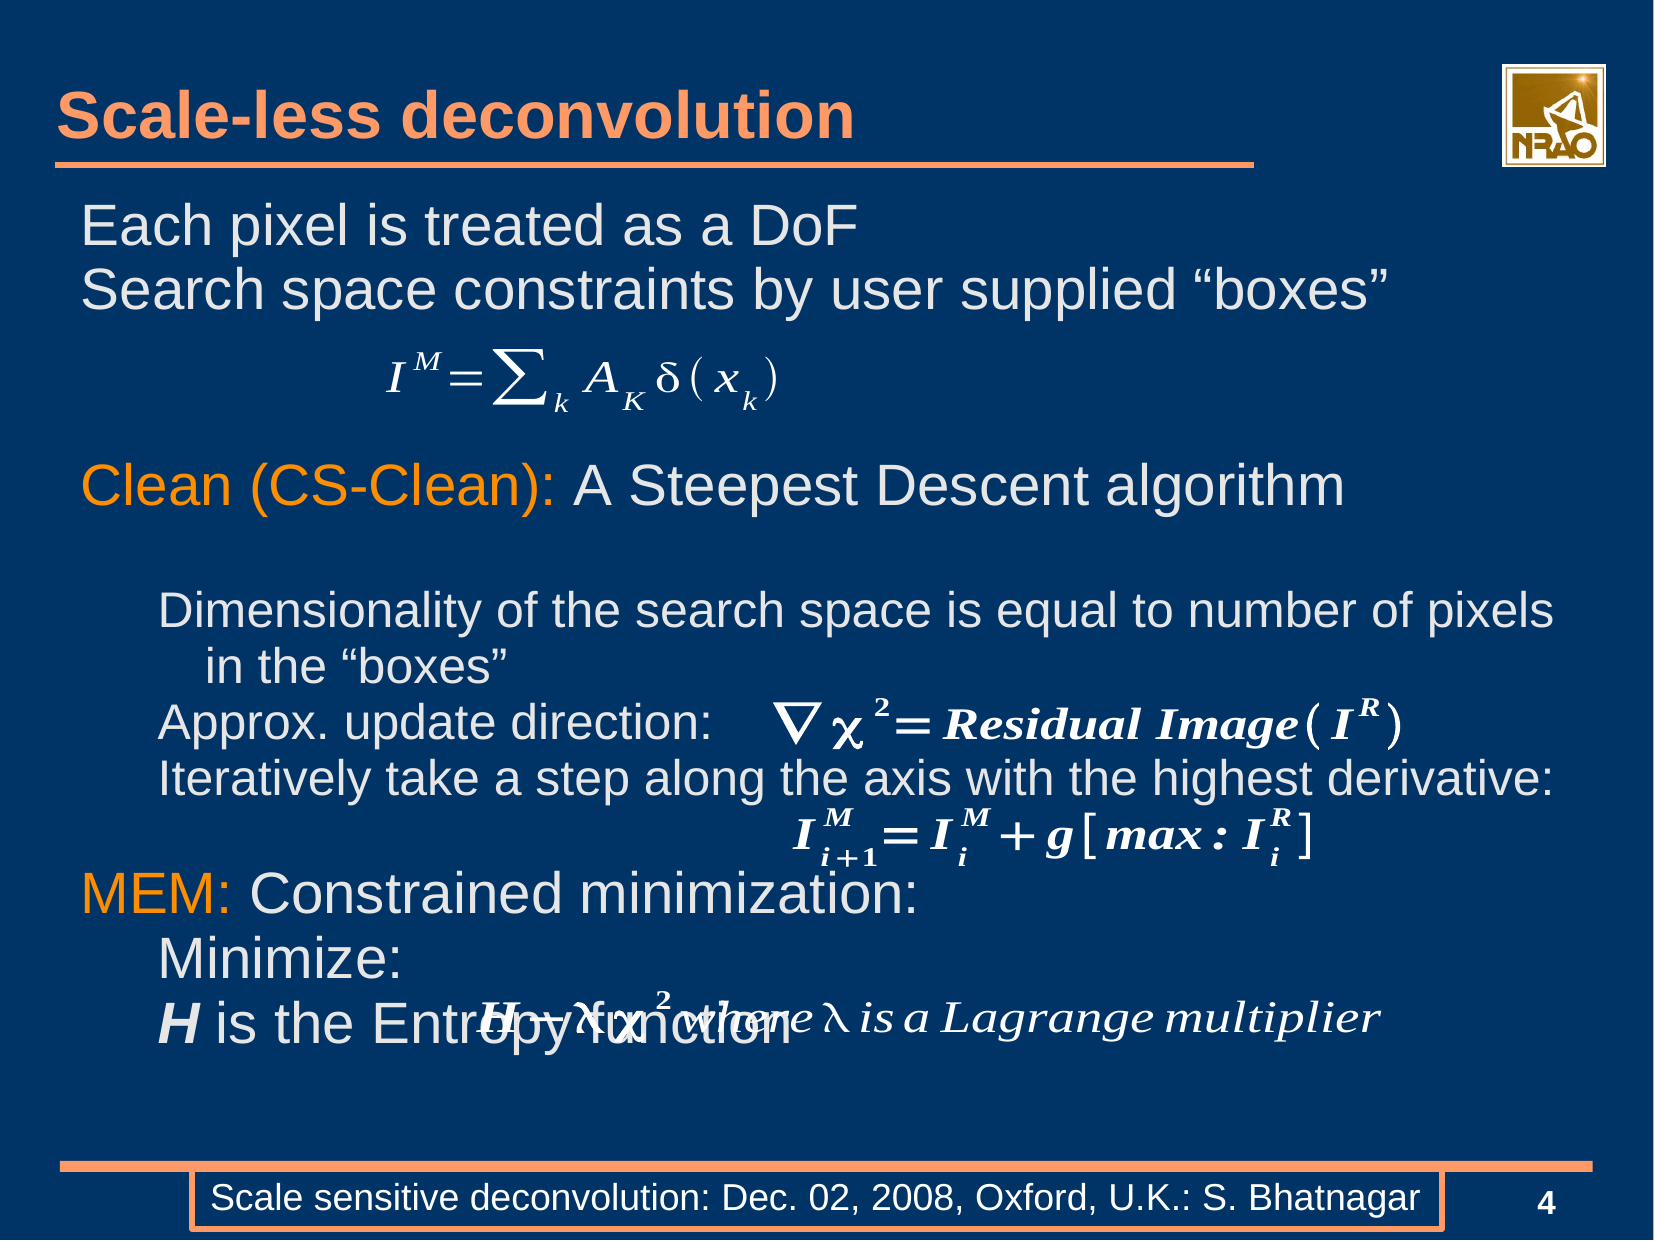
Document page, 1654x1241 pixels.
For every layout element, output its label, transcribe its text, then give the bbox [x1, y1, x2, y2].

chart [368, 338, 792, 420]
chart [757, 685, 1420, 756]
title Scale-less deconvolution [56, 71, 1489, 161]
chart [459, 978, 1393, 1049]
list Each pixel is treated as a DoF Search space constraints by user supplied “boxes” Clean (CS-Clean): A Steepest Descent algorithm Dimensionality of the search space is equal to number of pixels in the “boxes” Approx. update direction: Iteratively take a step along the axis with the highest derivative: MEM: Constrained minimization: Minimize: H is the Entropy function [63, 192, 1601, 1133]
chart [776, 795, 1329, 878]
picture [1502, 64, 1606, 167]
